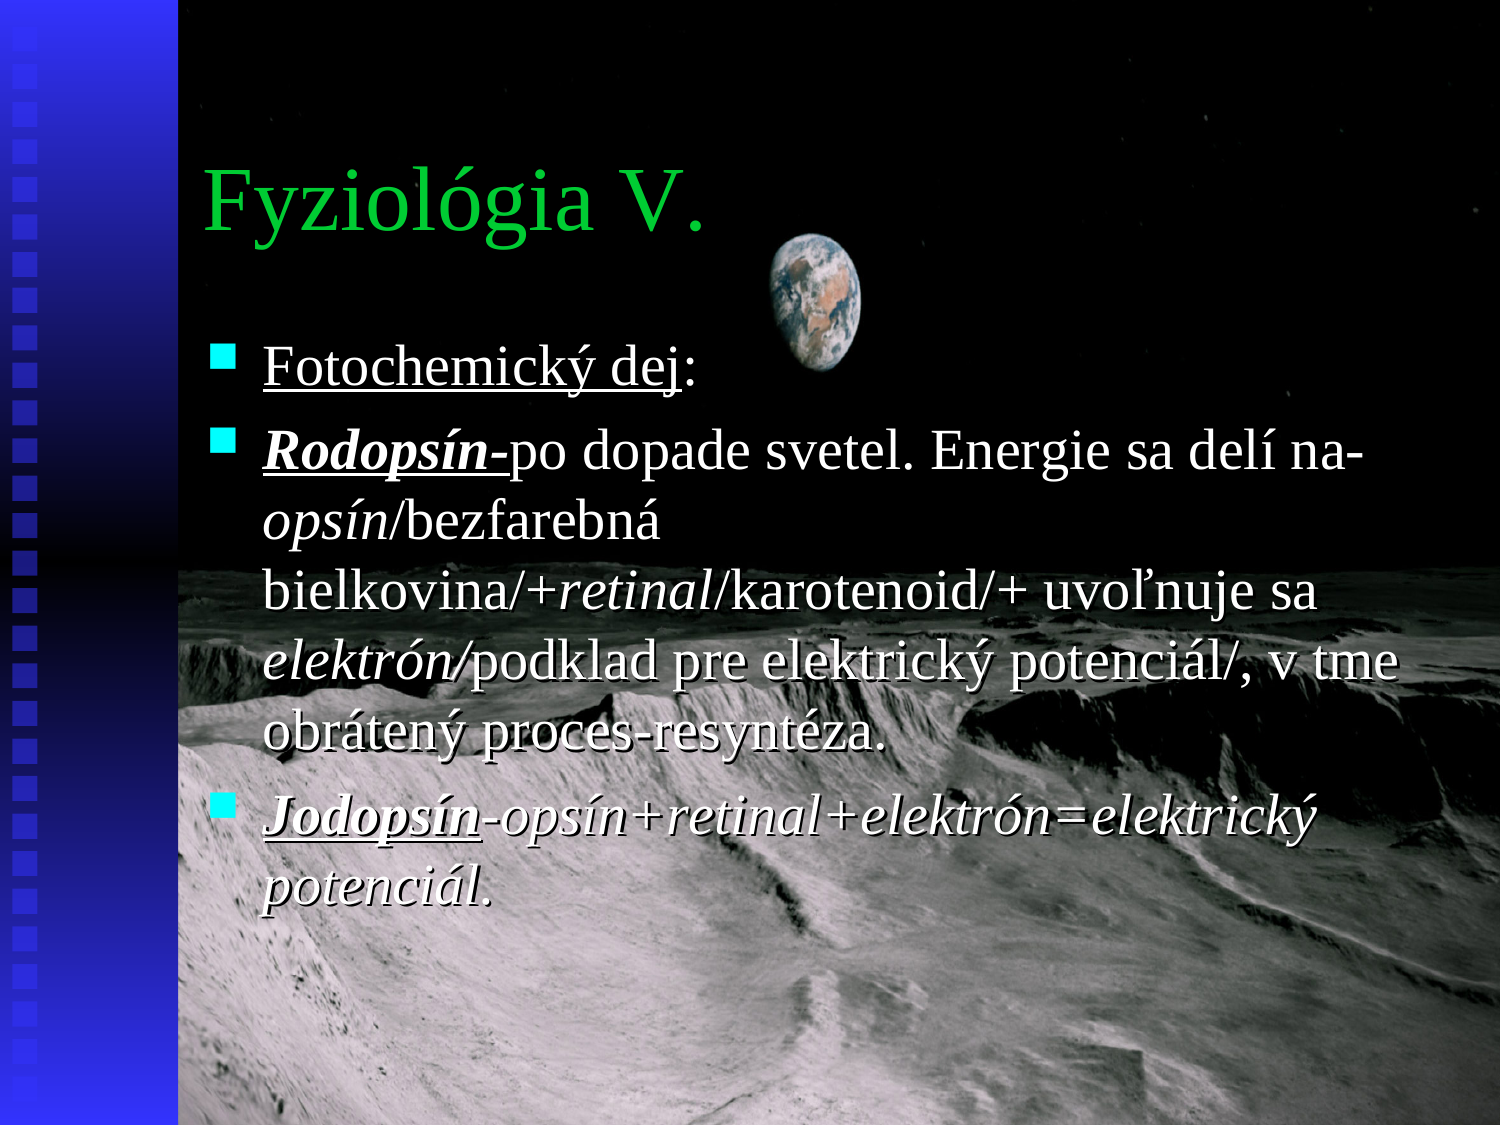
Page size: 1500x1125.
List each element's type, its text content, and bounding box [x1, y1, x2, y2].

title Fyziológia V. [187, 99, 1463, 288]
list Fotochemický dej: Rodopsín-po dopade svetel. Energie sa delí na-opsín/bezfarebná bielkovina/+retinal/karotenoid/+ uvoľnuje sa elektrón/podklad pre elektrický potenciál/, v tme obrátený proces-resyntéza. Jodopsín-opsín+retinal+elektrón=elektrický potenciál. [191, 319, 1467, 995]
picture [0, 0, 1500, 1125]
